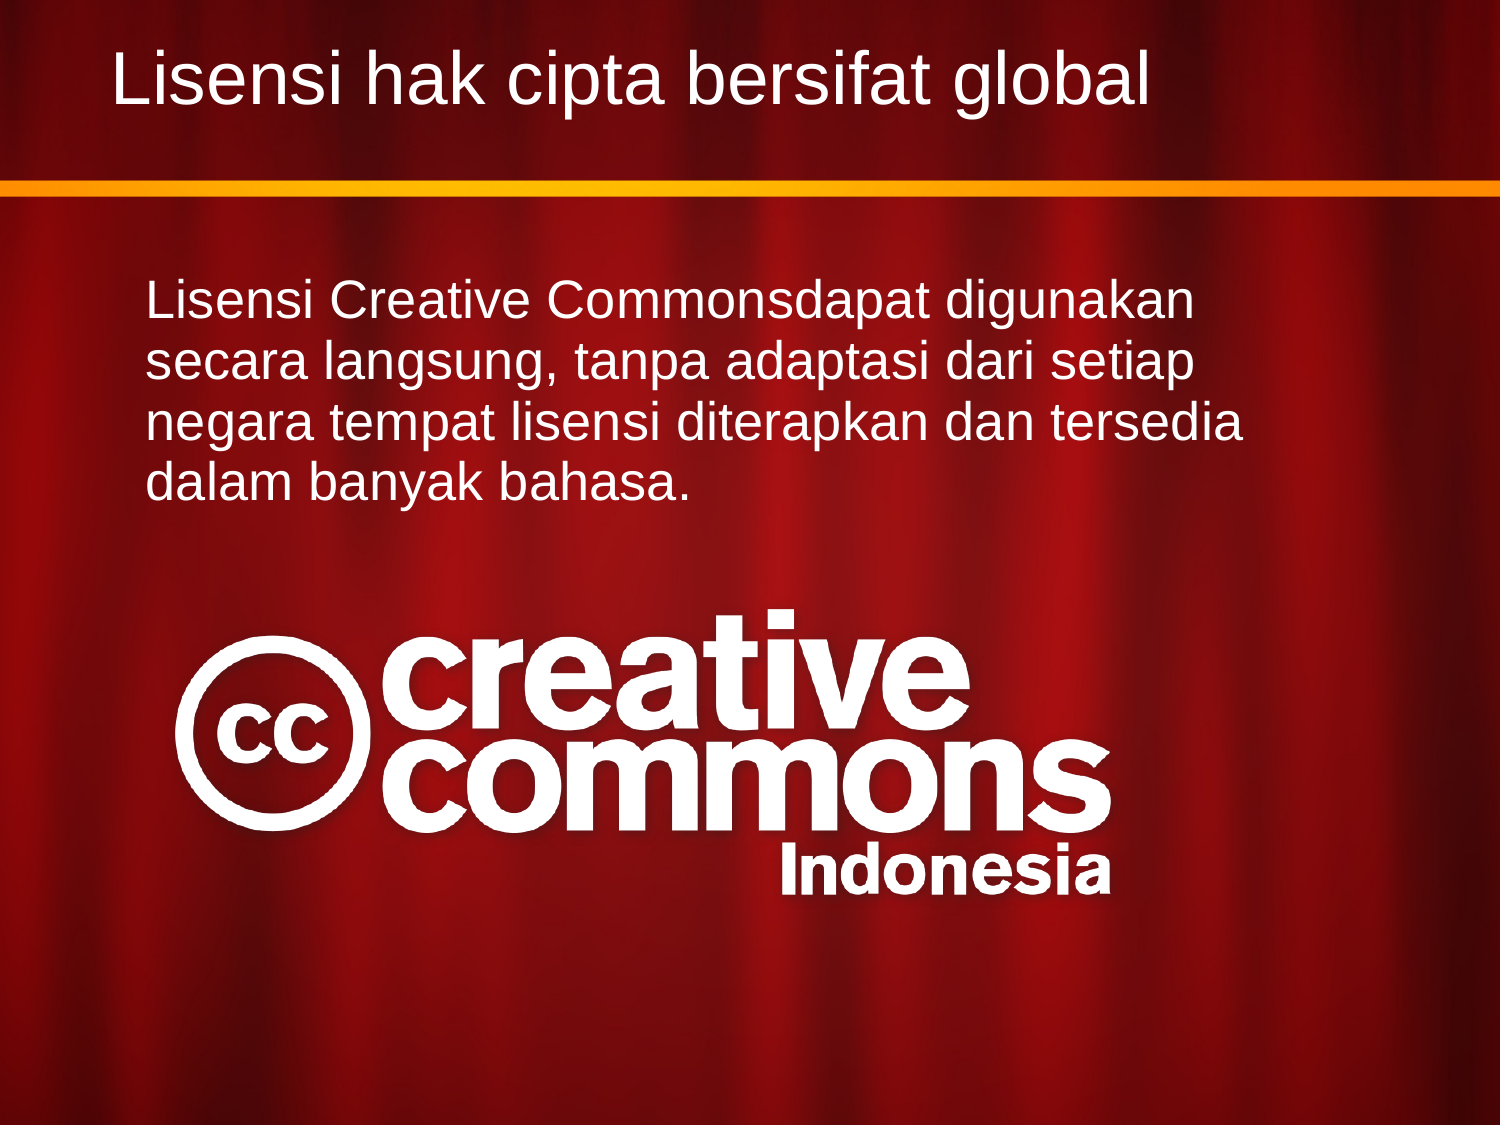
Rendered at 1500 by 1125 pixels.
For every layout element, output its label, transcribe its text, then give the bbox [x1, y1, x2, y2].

list Lisensi Creative Commonsdapat digunakan secara langsung, tanpa adaptasi dari setiap negara tempat lisensi diterapkan dan tersedia dalam banyak bahasa. [75, 270, 1342, 1006]
title Lisensi hak cipta bersifat global [75, 31, 1425, 127]
picture [0, 0, 1500, 1125]
